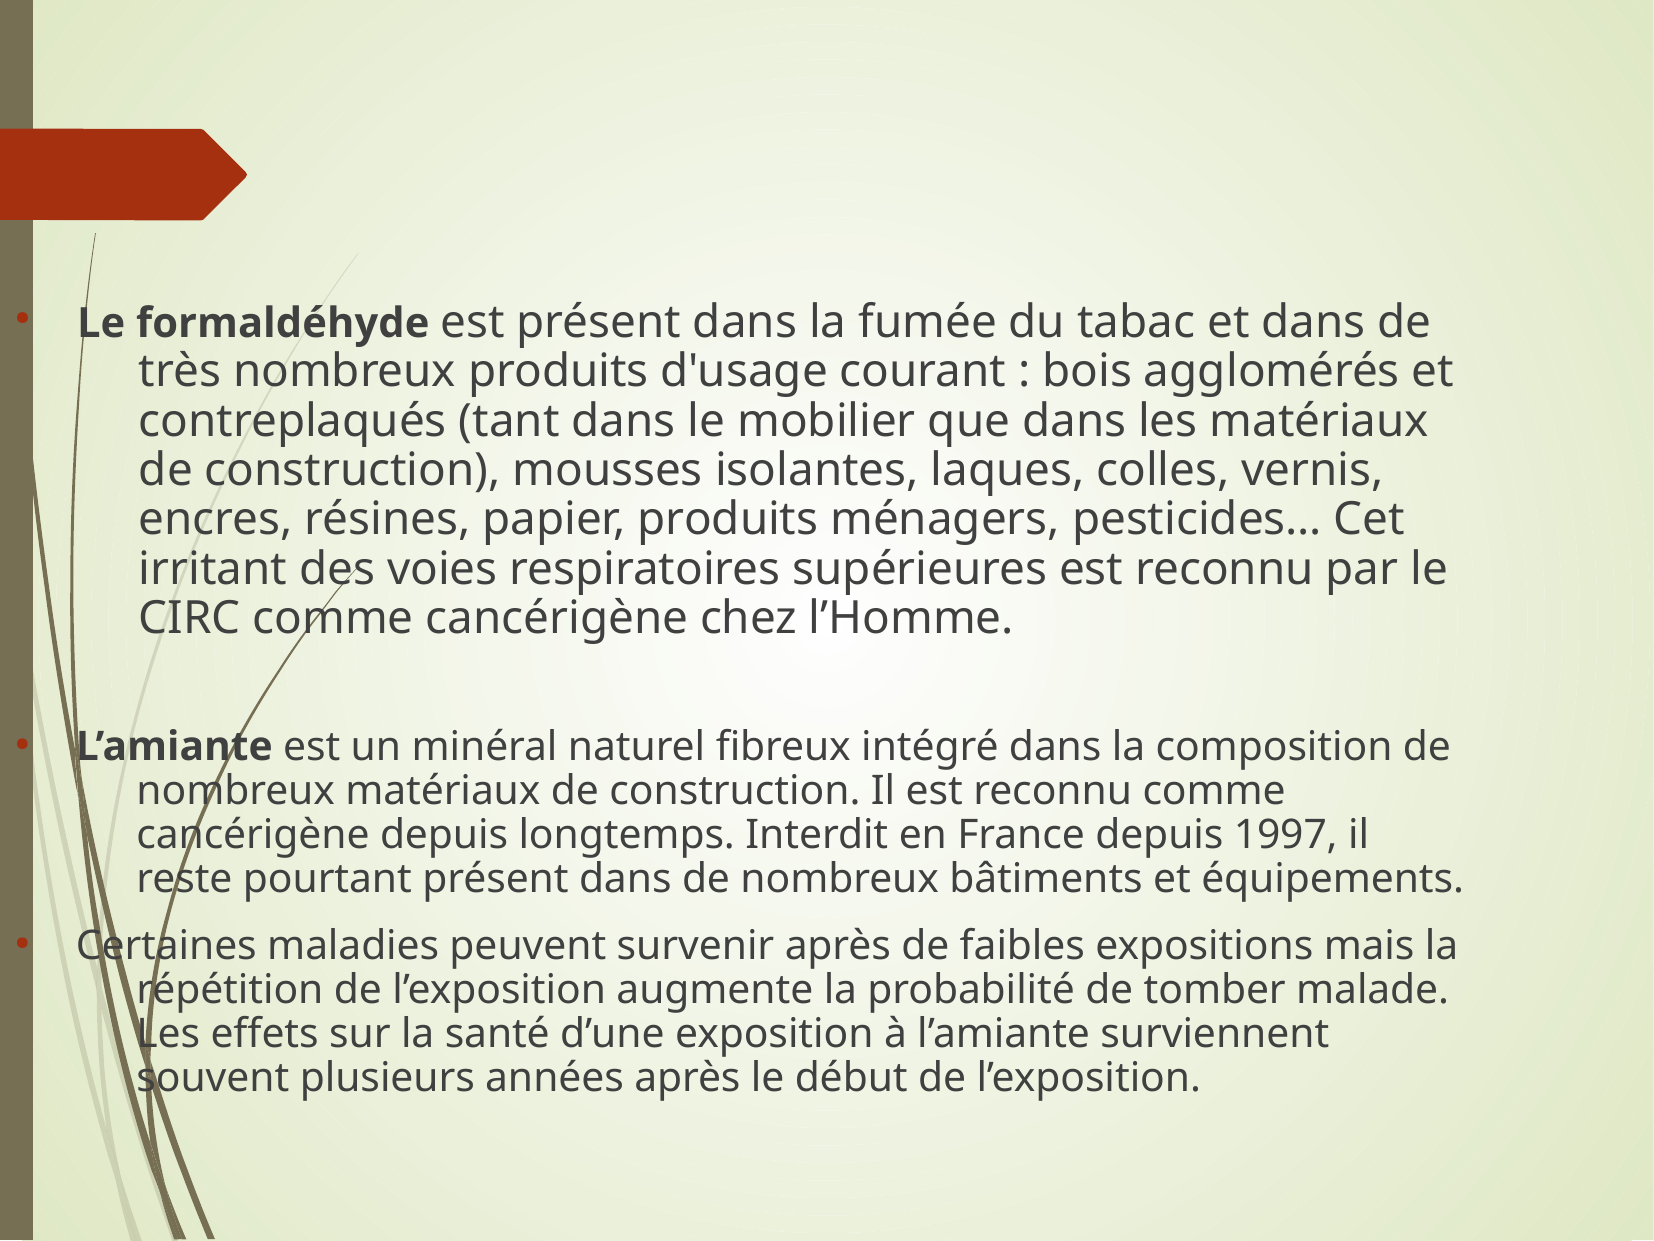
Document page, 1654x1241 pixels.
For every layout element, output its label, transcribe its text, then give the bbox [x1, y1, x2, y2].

list Le formaldéhyde est présent dans la fumée du tabac et dans de très nombreux produits d'usage courant : bois agglomérés et contreplaqués (tant dans le mobilier que dans les matériaux de construction), mousses isolantes, laques, colles, vernis, encres, résines, papier, produits ménagers, pesticides… Cet irritant des voies respiratoires supérieures est reconnu par le CIRC comme cancérigène chez l’Homme. [0, 290, 1489, 681]
list L’amiante est un minéral naturel fibreux intégré dans la composition de nombreux matériaux de construction. Il est reconnu comme cancérigène depuis longtemps. Interdit en France depuis 1997, il reste pourtant présent dans de nombreux bâtiments et équipements. Certaines maladies peuvent survenir après de faibles expositions mais la répétition de l’exposition augmente la probabilité de tomber malade. Les effets sur la santé d’une exposition à l’amiante surviennent souvent plusieurs années après le début de l’exposition. [0, 717, 1489, 1123]
